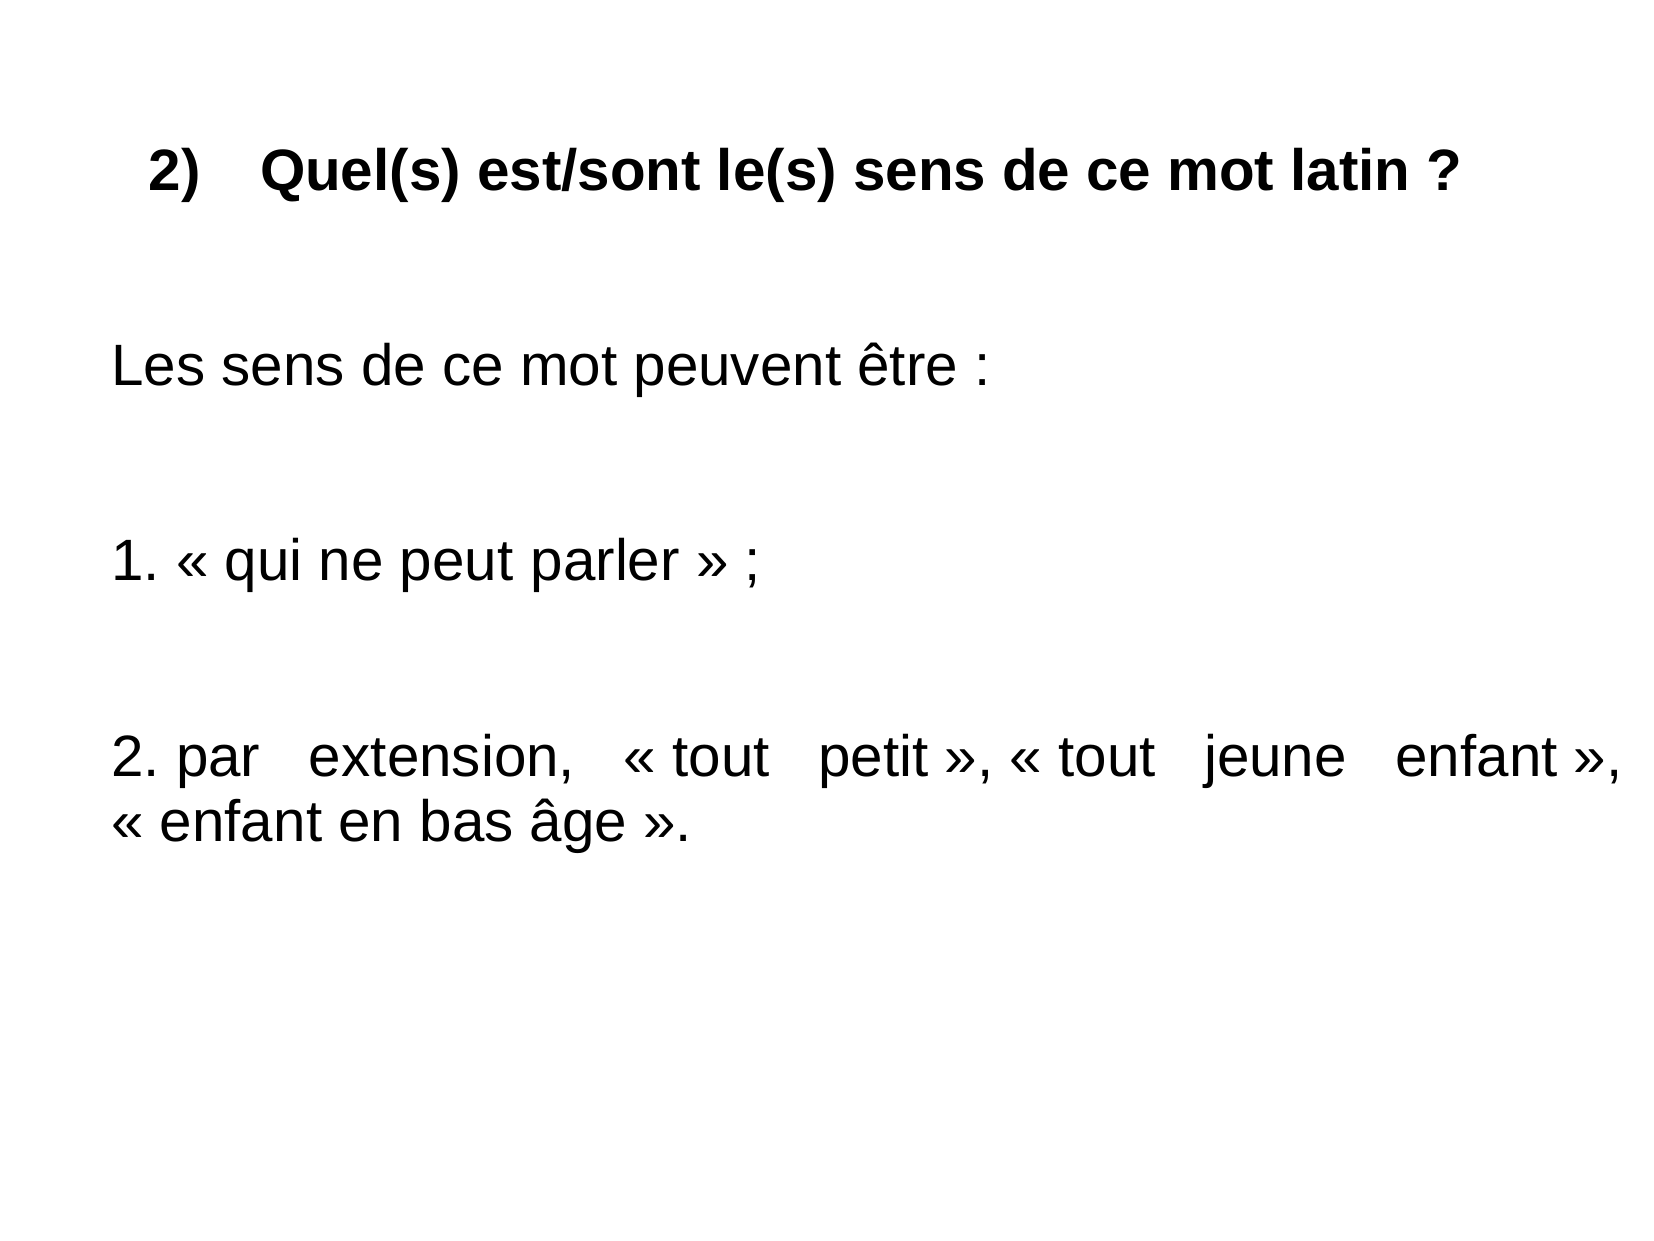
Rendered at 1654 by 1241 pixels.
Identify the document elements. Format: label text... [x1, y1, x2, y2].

text_box 2) Quel(s) est/sont le(s) sens de ce mot latin ? Les sens de ce mot peuvent être : 1. « qui ne peut parler » ; 2. par extension, « tout petit », « tout jeune enfant », « enfant en bas âge ». [96, 130, 1640, 1056]
